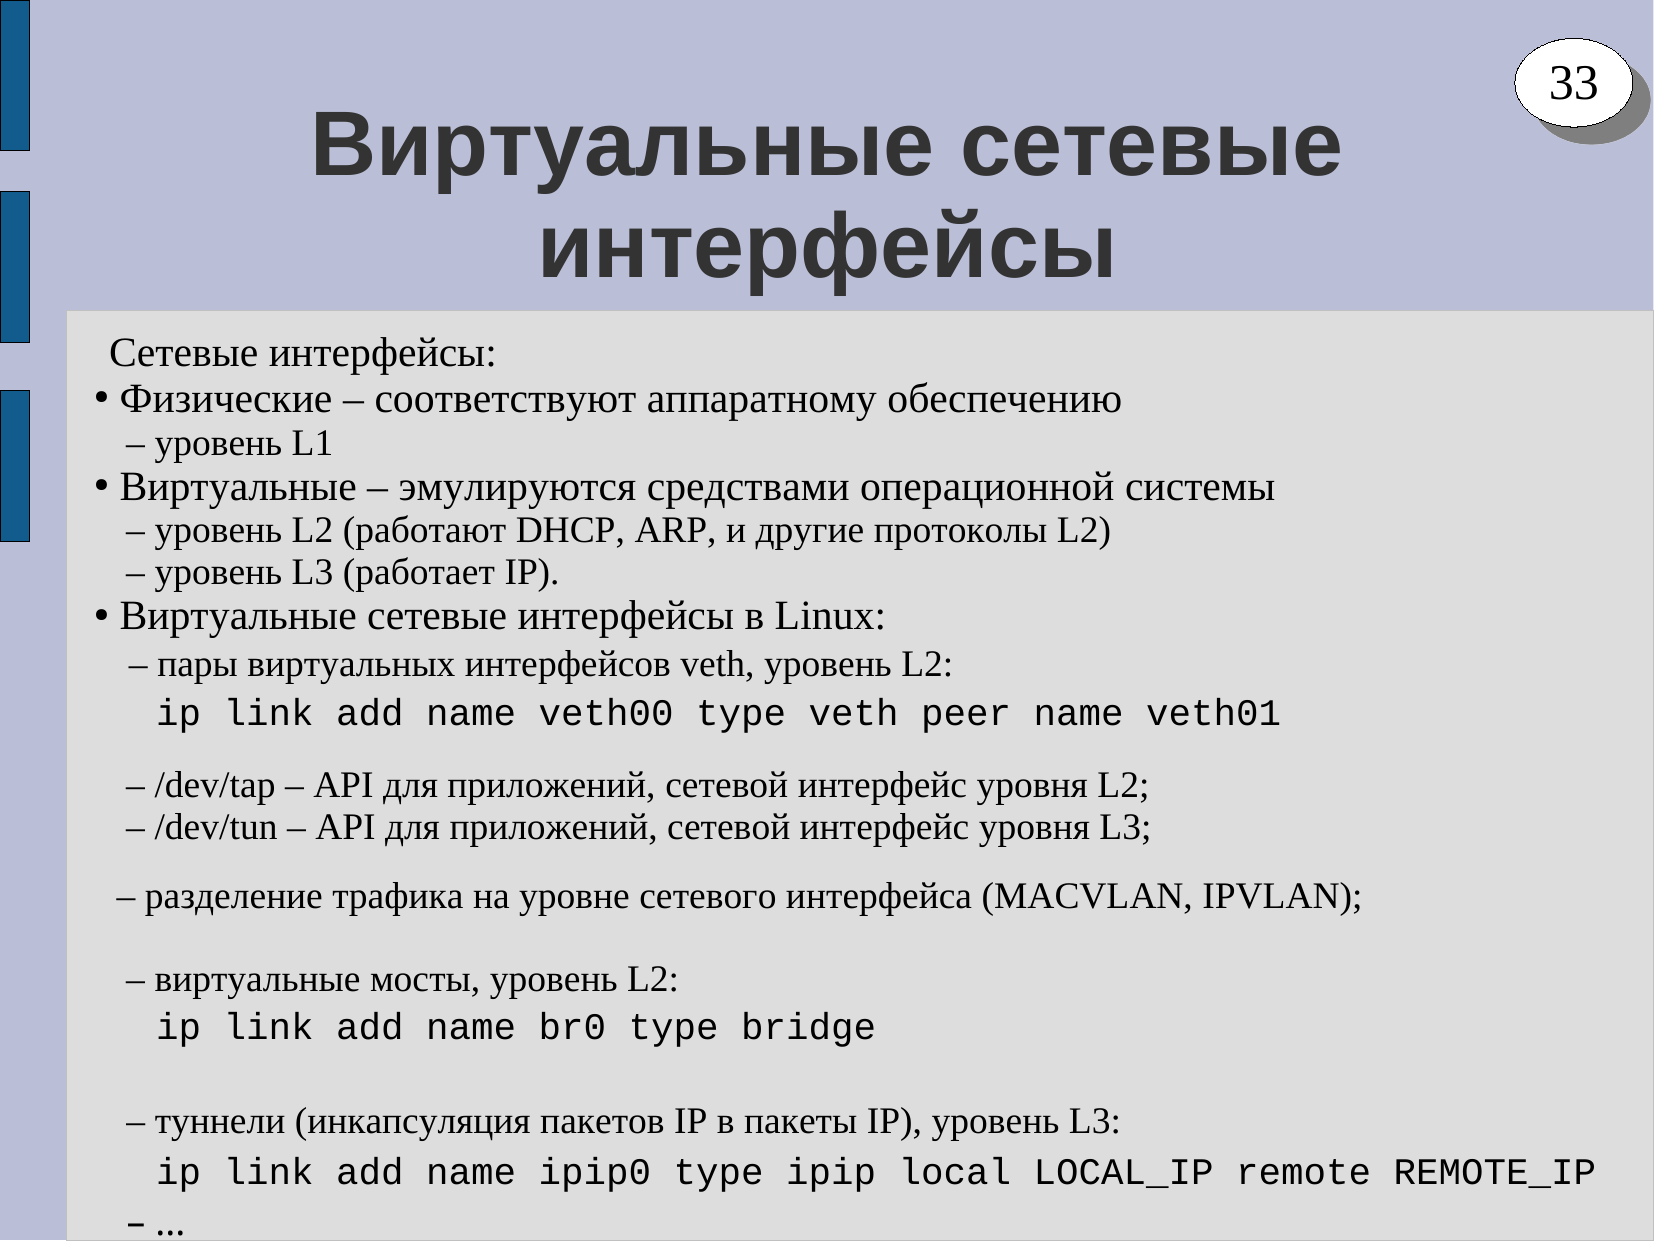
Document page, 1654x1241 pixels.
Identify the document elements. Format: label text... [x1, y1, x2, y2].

text_box 33 [1514, 38, 1633, 128]
title Виртуальные сетевые интерфейсы [121, 91, 1534, 299]
text_box Сетевые интерфейсы: Физические – соответствуют аппаратному обеспечению – уровень L1 Виртуальные – эмулируются средствами операционной системы – уровень L2 (работают DHCP, ARP, и другие протоколы L2) – уровень L3 (работает IP). Виртуальные сетевые интерфейсы в Linux: – пары виртуальных интерфейсов veth, уровень L2: ip link add name veth00 type veth peer name veth01 – /dev/tap – API для приложений, сетевой интерфейс уровня L2; – /dev/tun – API для приложений, сетевой интерфейс уровня L3; – разделение трафика на уровне сетевого интерфейса (MACVLAN, IPVLAN); – виртуальные мосты, уровень L2: ip link add name br0 type bridge – туннели (инкапсуляция пакетов IP в пакеты IP), уровень L3: ip link add name ipip0 type ipip local LOCAL_IP remote REMOTE_IP – ... [94, 329, 1628, 1241]
